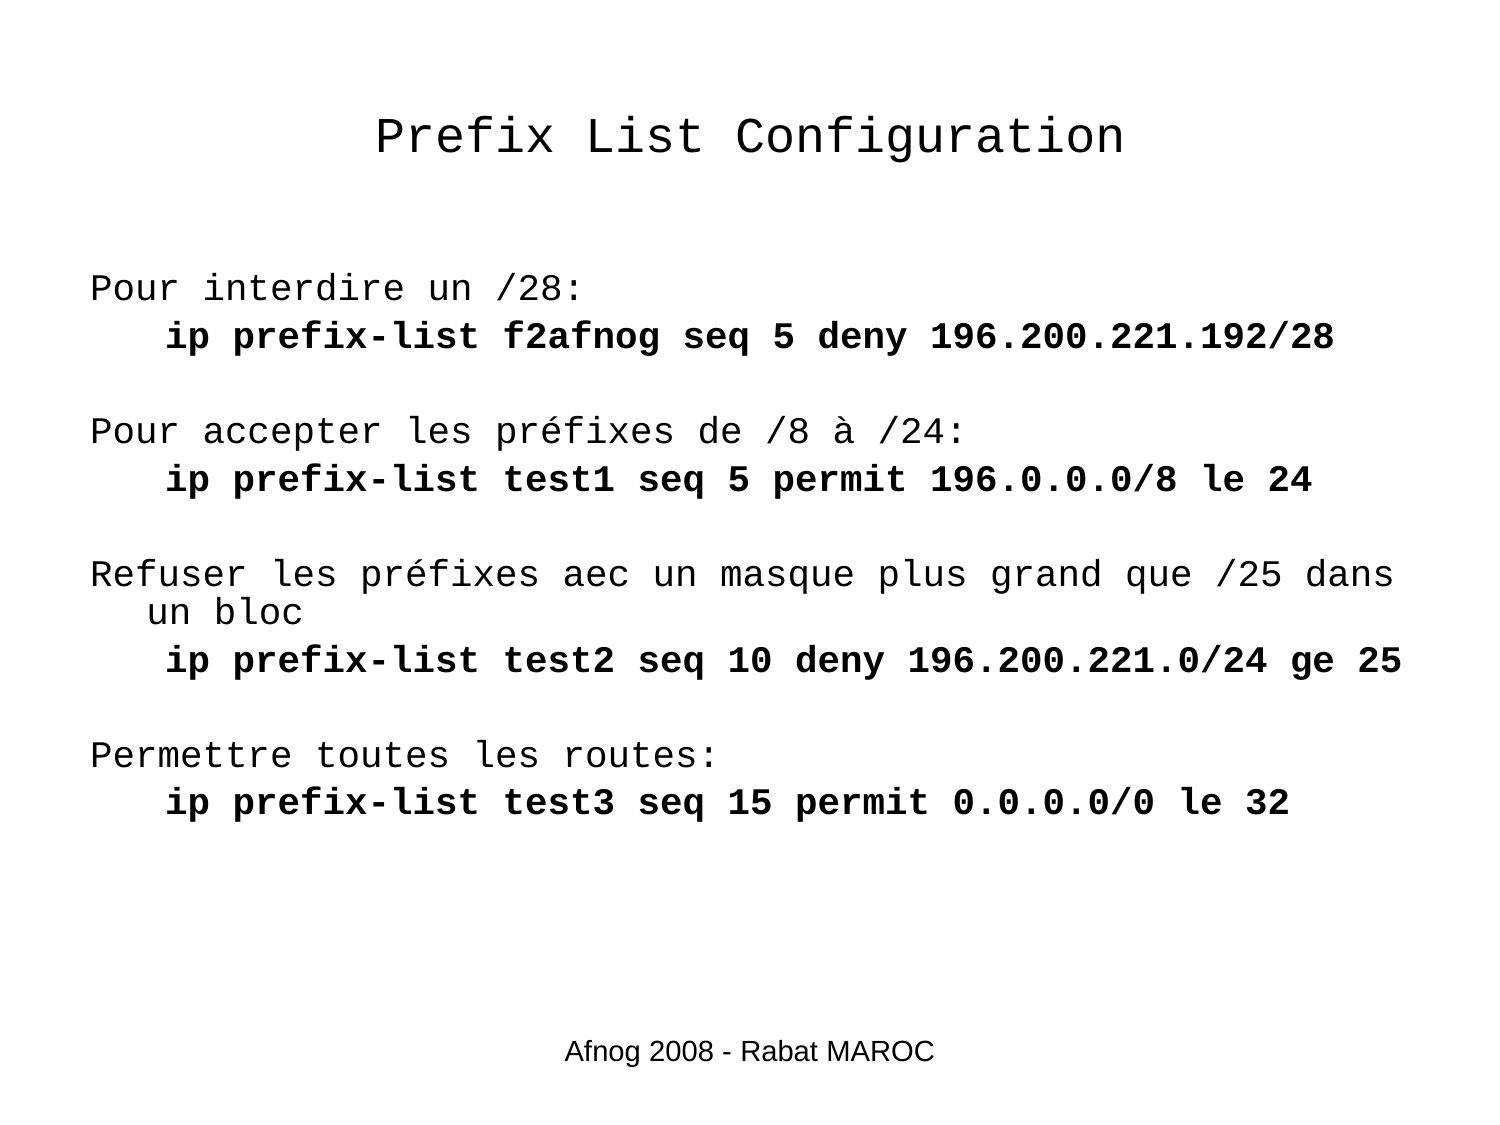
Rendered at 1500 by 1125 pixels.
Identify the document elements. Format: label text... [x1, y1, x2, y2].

list Pour interdire un /28: ip prefix-list f2afnog seq 5 deny 196.200.221.192/28 Pour accepter les préfixes de /8 à /24: ip prefix-list test1 seq 5 permit 196.0.0.0/8 le 24 Refuser les préfixes aec un masque plus grand que /25 dans un bloc ip prefix-list test2 seq 10 deny 196.200.221.0/24 ge 25 Permettre toutes les routes: ip prefix-list test3 seq 15 permit 0.0.0.0/0 le 32 [75, 262, 1426, 1006]
text_box Afnog 2008 - Rabat MAROC [512, 1024, 988, 1103]
title Prefix List Configuration [75, 45, 1426, 233]
